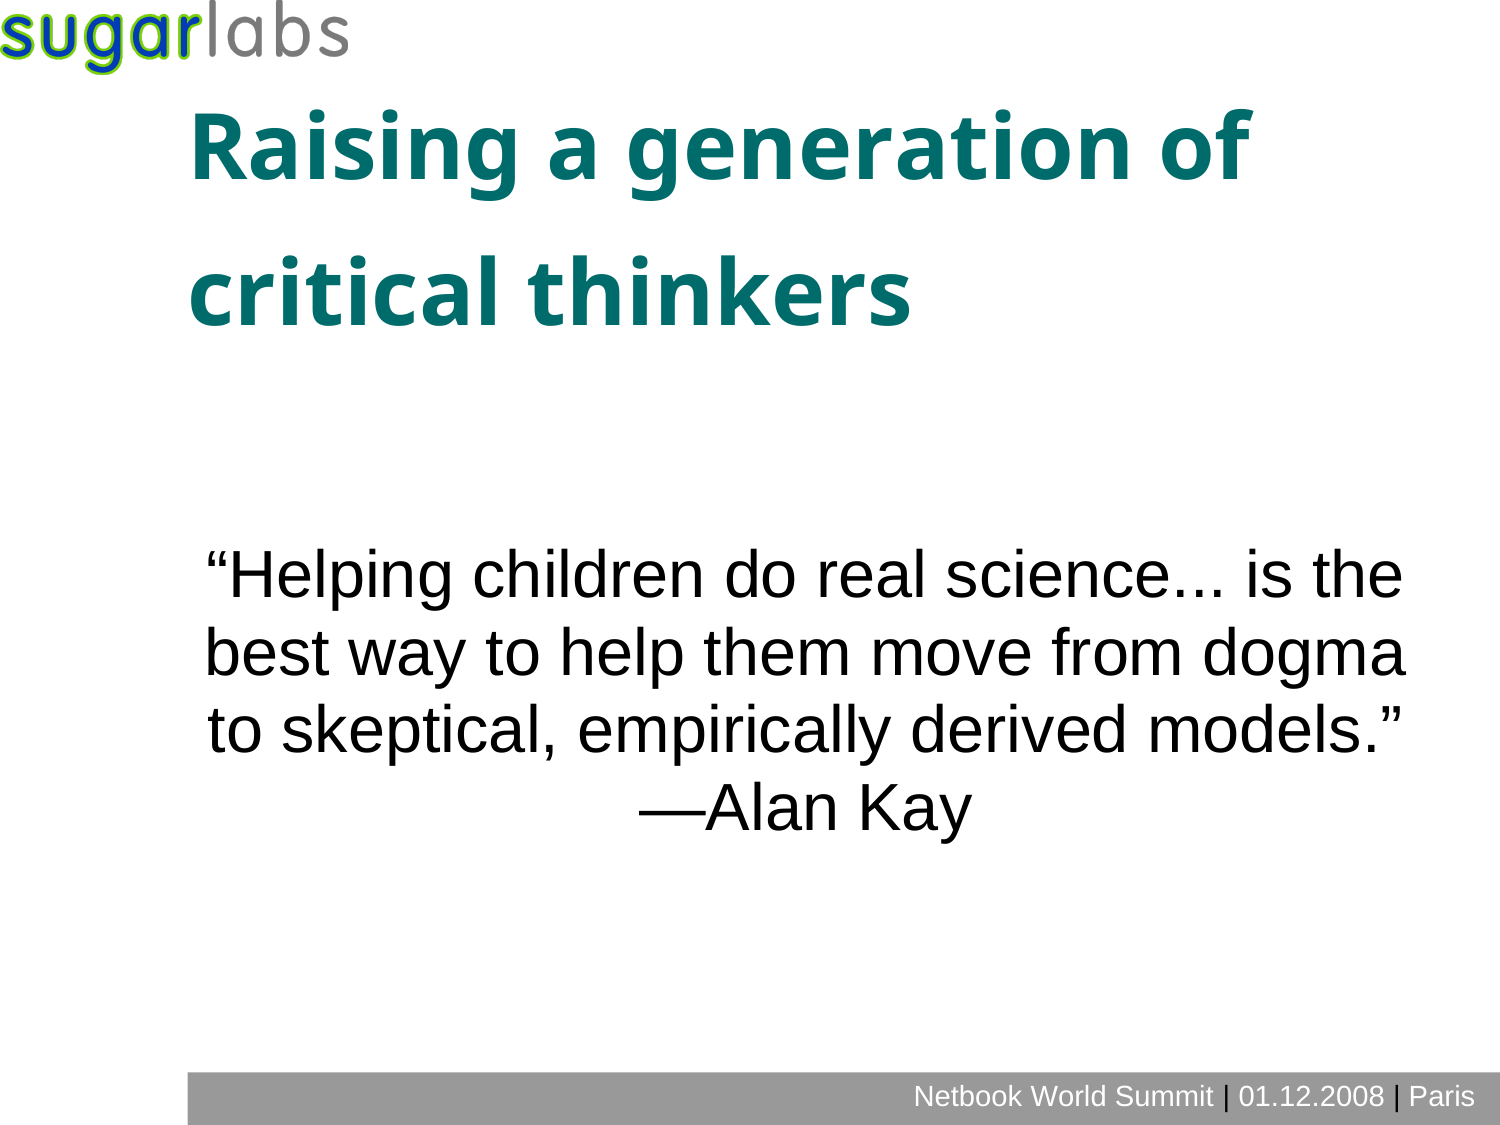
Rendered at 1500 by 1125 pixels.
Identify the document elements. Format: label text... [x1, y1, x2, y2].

title Raising a generation of critical thinkers [187, 82, 1500, 331]
subtitle “Helping children do real science... is the best way to help them move from dogma to skeptical, empirically derived models.” —Alan Kay [187, 337, 1425, 1042]
picture [0, 0, 348, 75]
